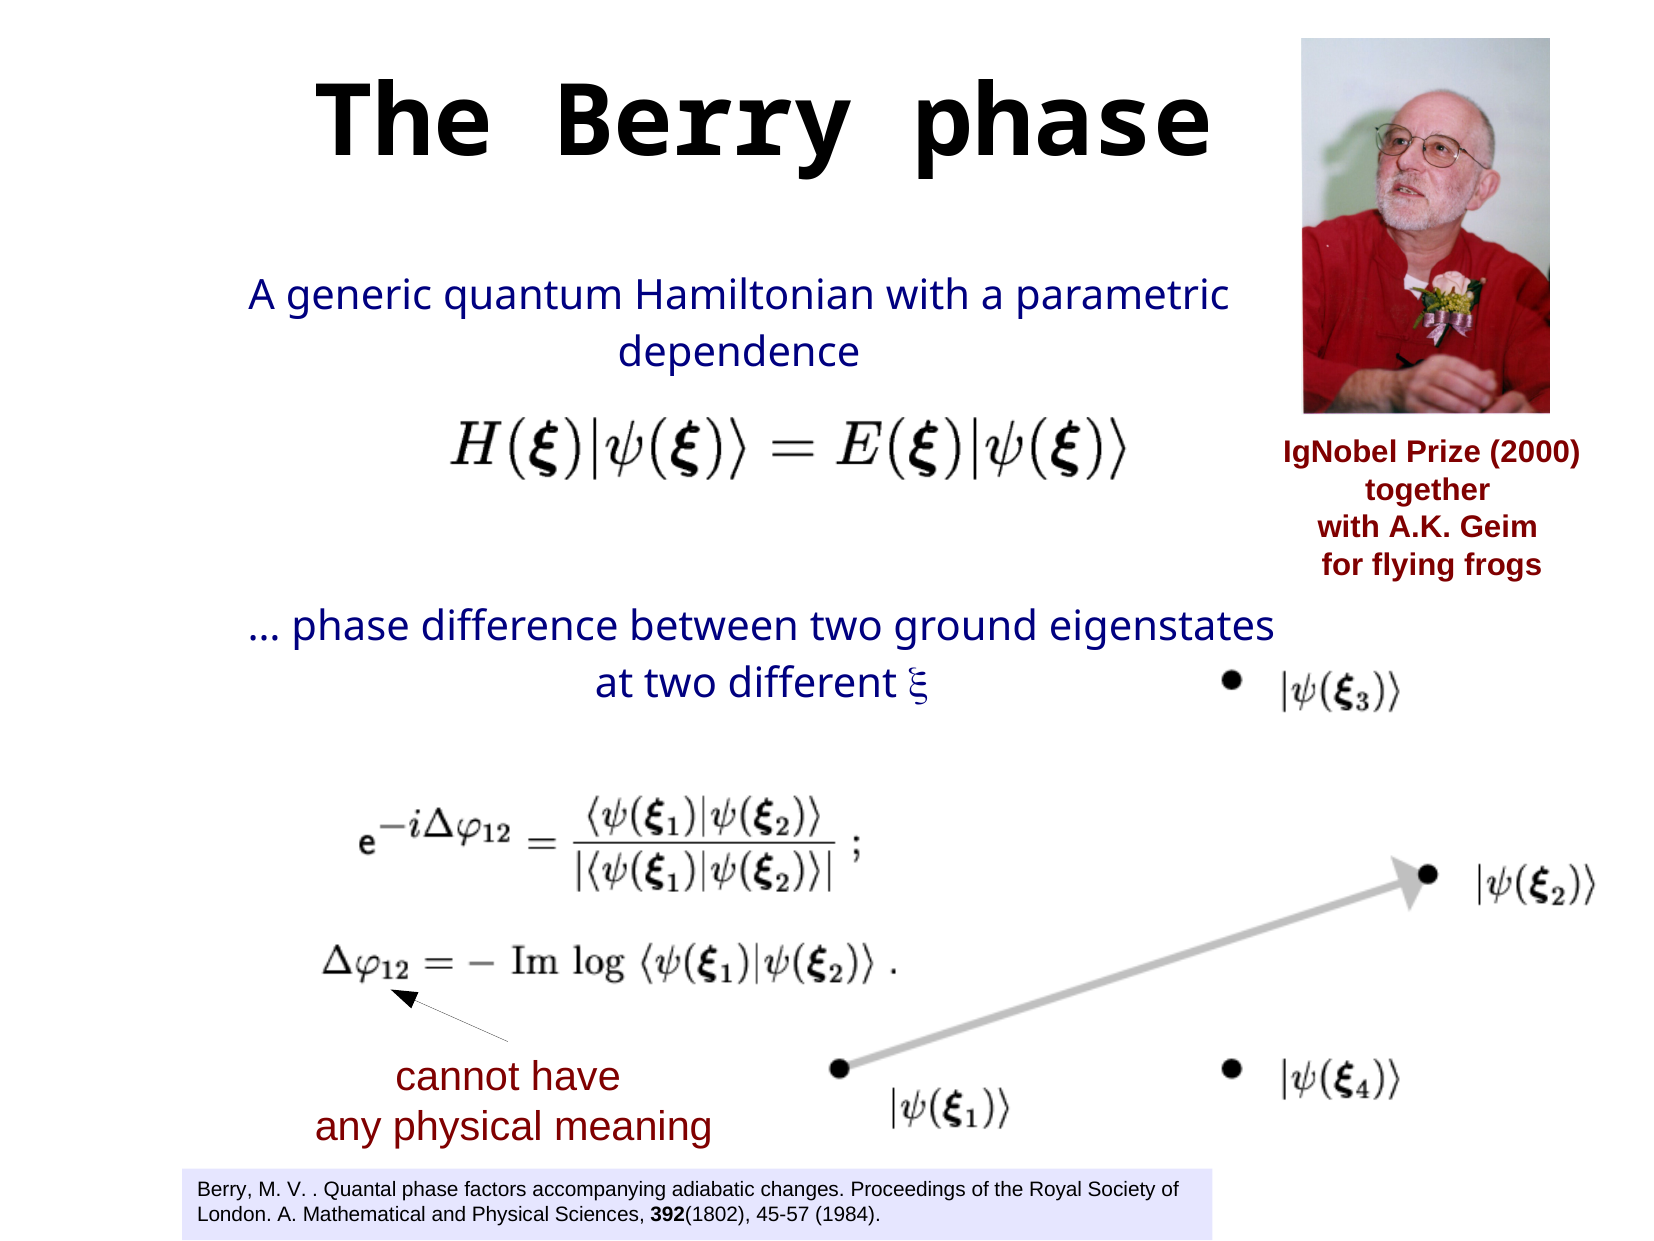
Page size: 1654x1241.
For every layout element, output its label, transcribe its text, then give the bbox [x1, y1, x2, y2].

picture [1301, 38, 1550, 415]
text_box cannot have any physical meaning [300, 1041, 730, 1158]
text_box Berry, M. V. . Quantal phase factors accompanying adiabatic changes. Proceedings of the Royal Society of London. A. Mathematical and Physical Sciences, 392(1802), 45-57 (1984). [182, 1168, 1213, 1241]
picture [246, 603, 1641, 1182]
picture [416, 430, 1133, 512]
text_box A generic quantum Hamiltonian with a parametric dependence [187, 214, 1292, 430]
text_box IgNobel Prize (2000) together with A.K. Geim for flying frogs [1236, 423, 1628, 603]
text_box … phase difference between two ground eigenstates at two different x [234, 588, 1289, 717]
title The Berry phase [290, 21, 1237, 212]
